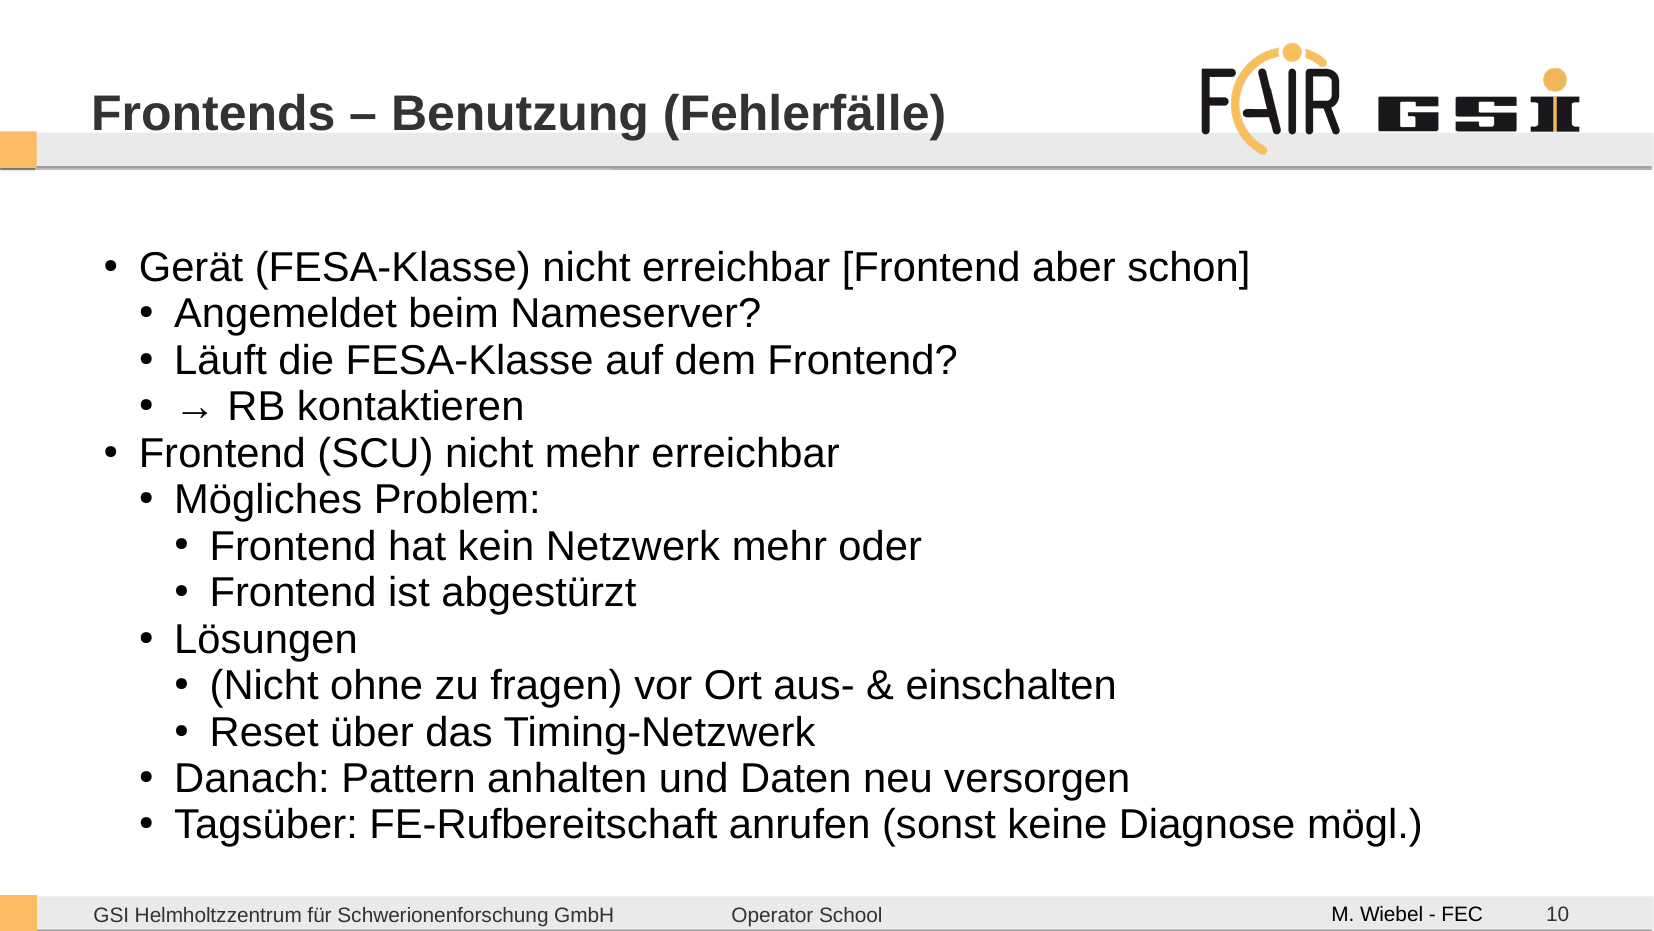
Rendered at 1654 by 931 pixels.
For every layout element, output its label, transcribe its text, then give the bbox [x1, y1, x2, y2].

picture [1200, 40, 1341, 157]
picture [1376, 65, 1581, 132]
title Frontends – Benutzung (Fehlerfälle) [76, 41, 1288, 149]
text_box Gerät (FESA-Klasse) nicht erreichbar [Frontend aber schon] Angemeldet beim Nameserver? Läuft die FESA-Klasse auf dem Frontend? → RB kontaktieren Frontend (SCU) nicht mehr erreichbar Mögliches Problem: Frontend hat kein Netzwerk mehr oder Frontend ist abgestürzt Lösungen (Nicht ohne zu fragen) vor Ort aus- & einschalten Reset über das Timing-Netzwerk Danach: Pattern anhalten und Daten neu versorgen Tagsüber: FE-Rufbereitschaft anrufen (sonst keine Diagnose mögl.) [88, 236, 1565, 907]
